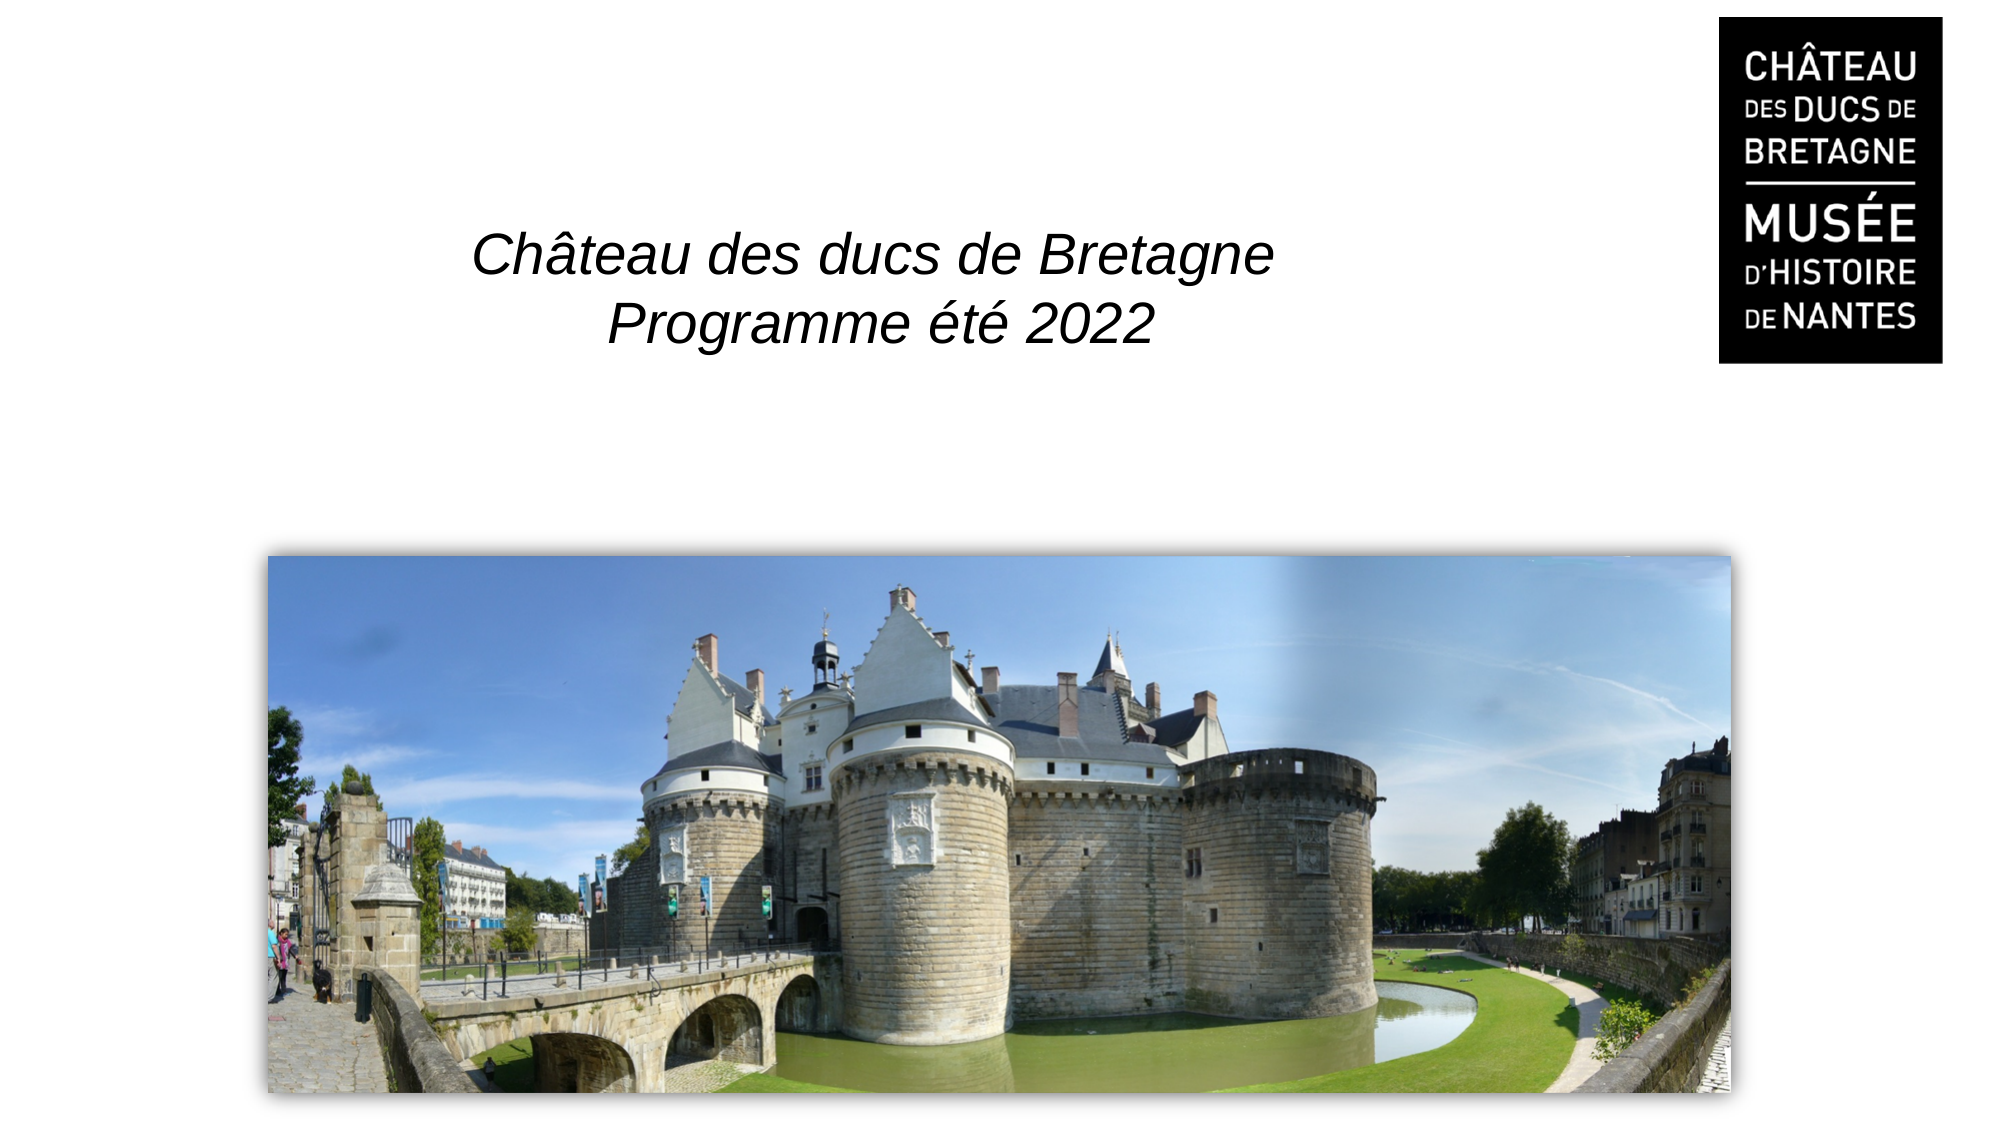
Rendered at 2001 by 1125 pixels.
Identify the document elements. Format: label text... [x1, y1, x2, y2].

picture [1719, 17, 1943, 364]
title Château des ducs de Bretagne Programme été 2022 [350, 30, 1414, 524]
picture [236, 524, 1763, 1125]
